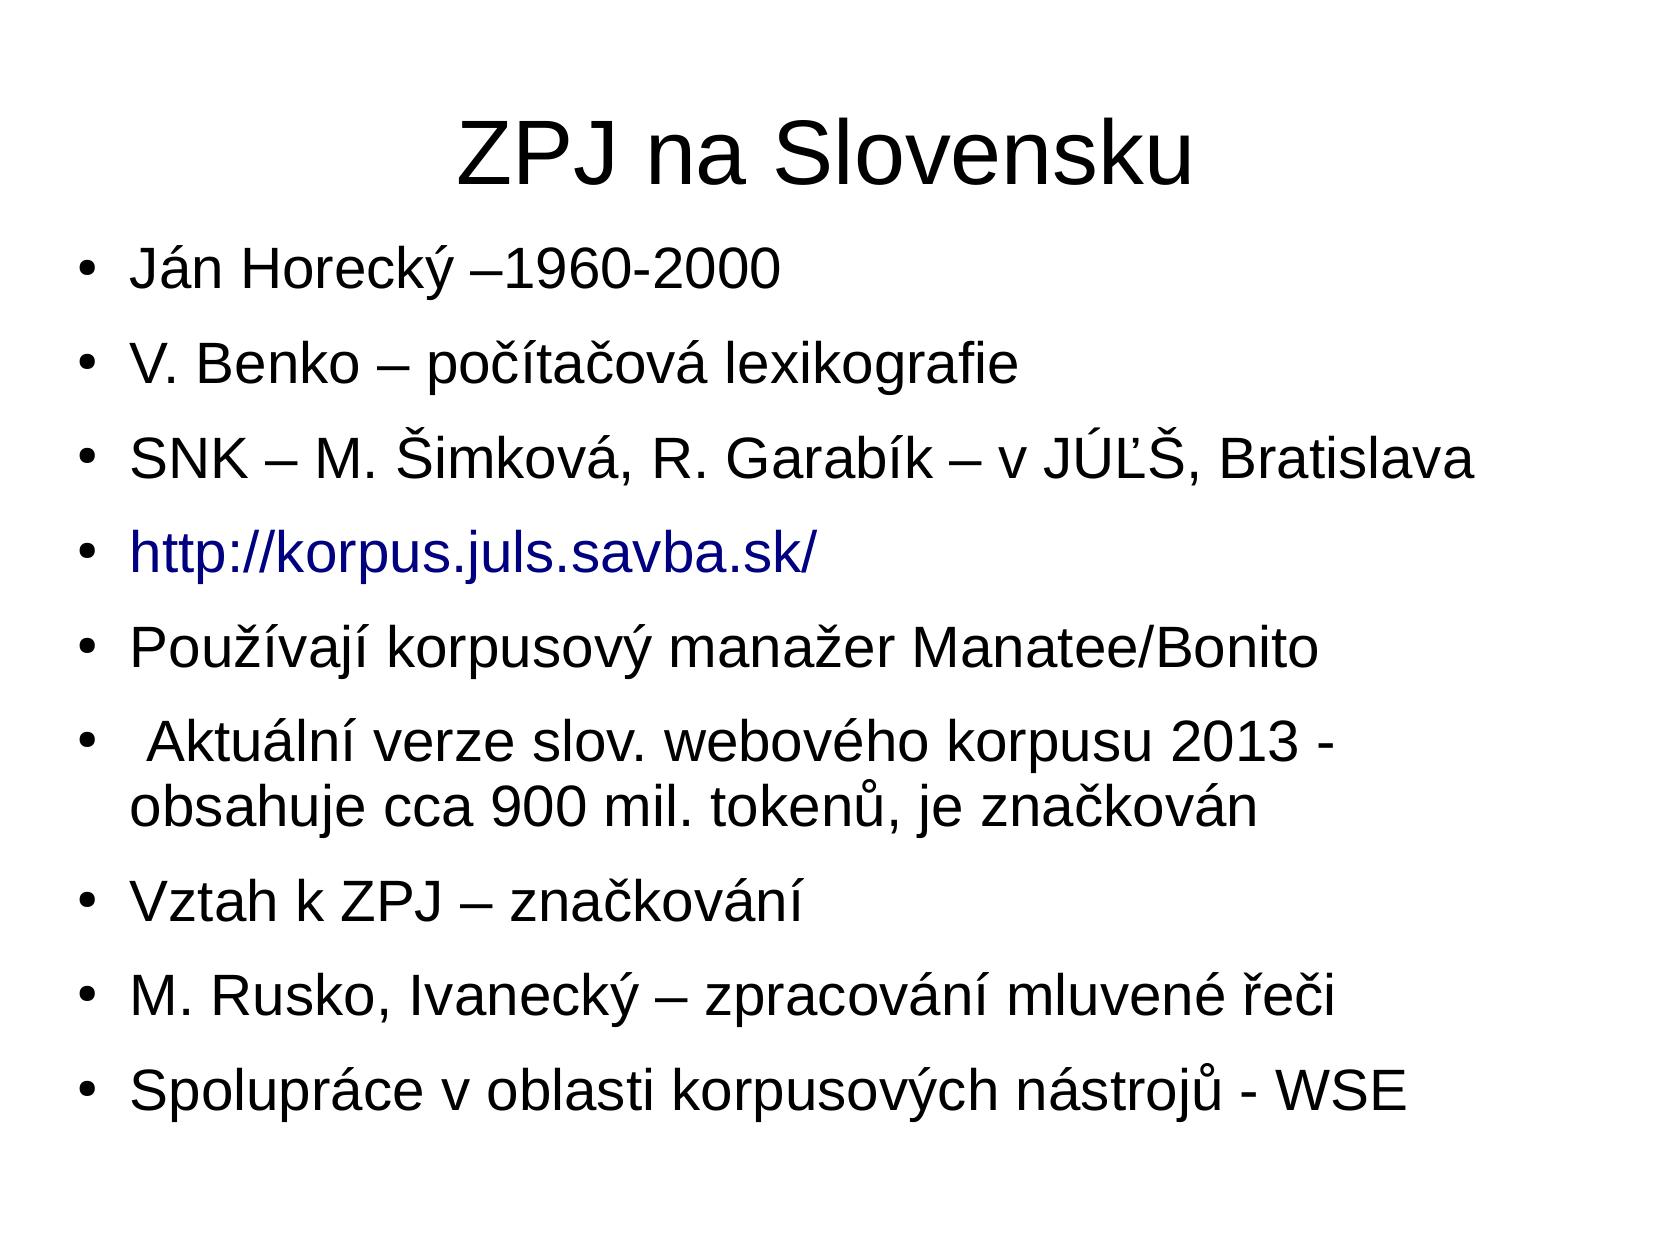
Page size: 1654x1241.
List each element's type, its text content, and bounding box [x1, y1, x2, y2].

list Ján Horecký –1960-2000 V. Benko – počítačová lexikografie SNK – M. Šimková, R. Garabík – v JÚĽŠ, Bratislava http://korpus.juls.savba.sk/ Používají korpusový manažer Manatee/Bonito Aktuální verze slov. webového korpusu 2013 - obsahuje cca 900 mil. tokenů, je značkován Vztah k ZPJ – značkování M. Rusko, Ivanecký – zpracování mluvené řeči Spolupráce v oblasti korpusových nástrojů - WSE [59, 236, 1571, 1182]
title ZPJ na Slovensku [82, 49, 1571, 236]
